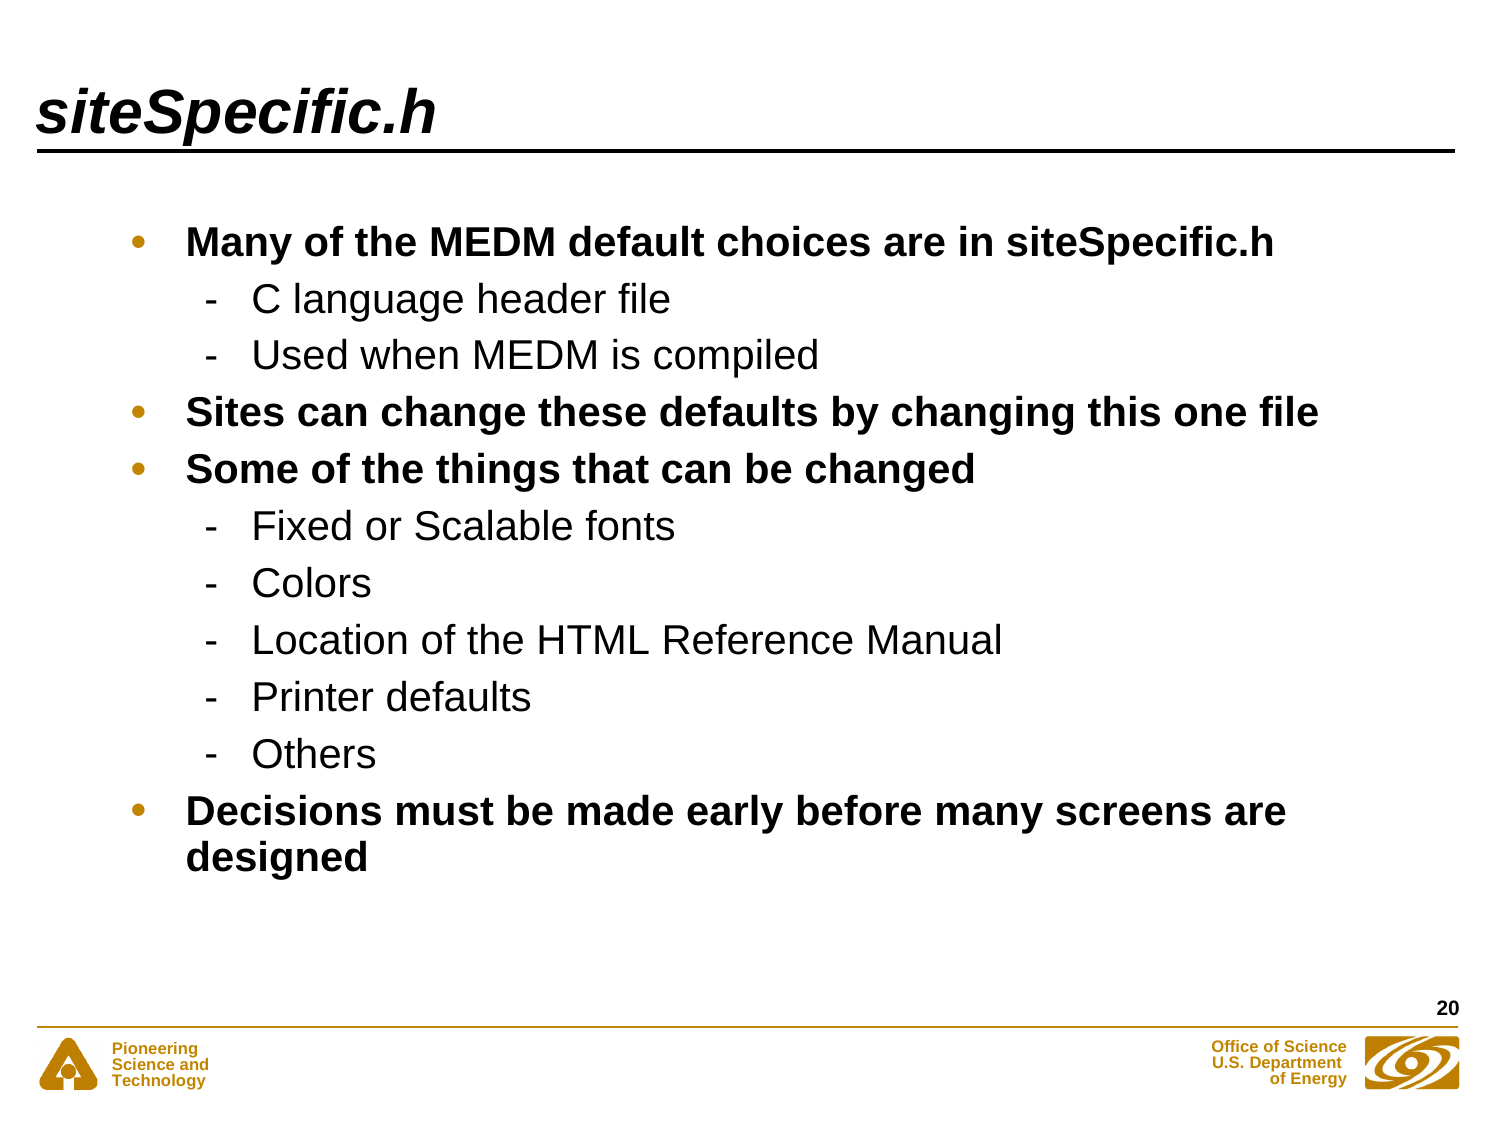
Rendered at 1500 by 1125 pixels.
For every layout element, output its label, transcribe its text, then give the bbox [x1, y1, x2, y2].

list Many of the MEDM default choices are in siteSpecific.h C language header file Used when MEDM is compiled Sites can change these defaults by changing this one file Some of the things that can be changed Fixed or Scalable fonts Colors Location of the HTML Reference Manual Printer defaults Others Decisions must be made early before many screens are designed [114, 210, 1459, 985]
picture [1362, 1032, 1463, 1093]
picture [35, 1034, 101, 1094]
title siteSpecific.h [21, 75, 1459, 154]
